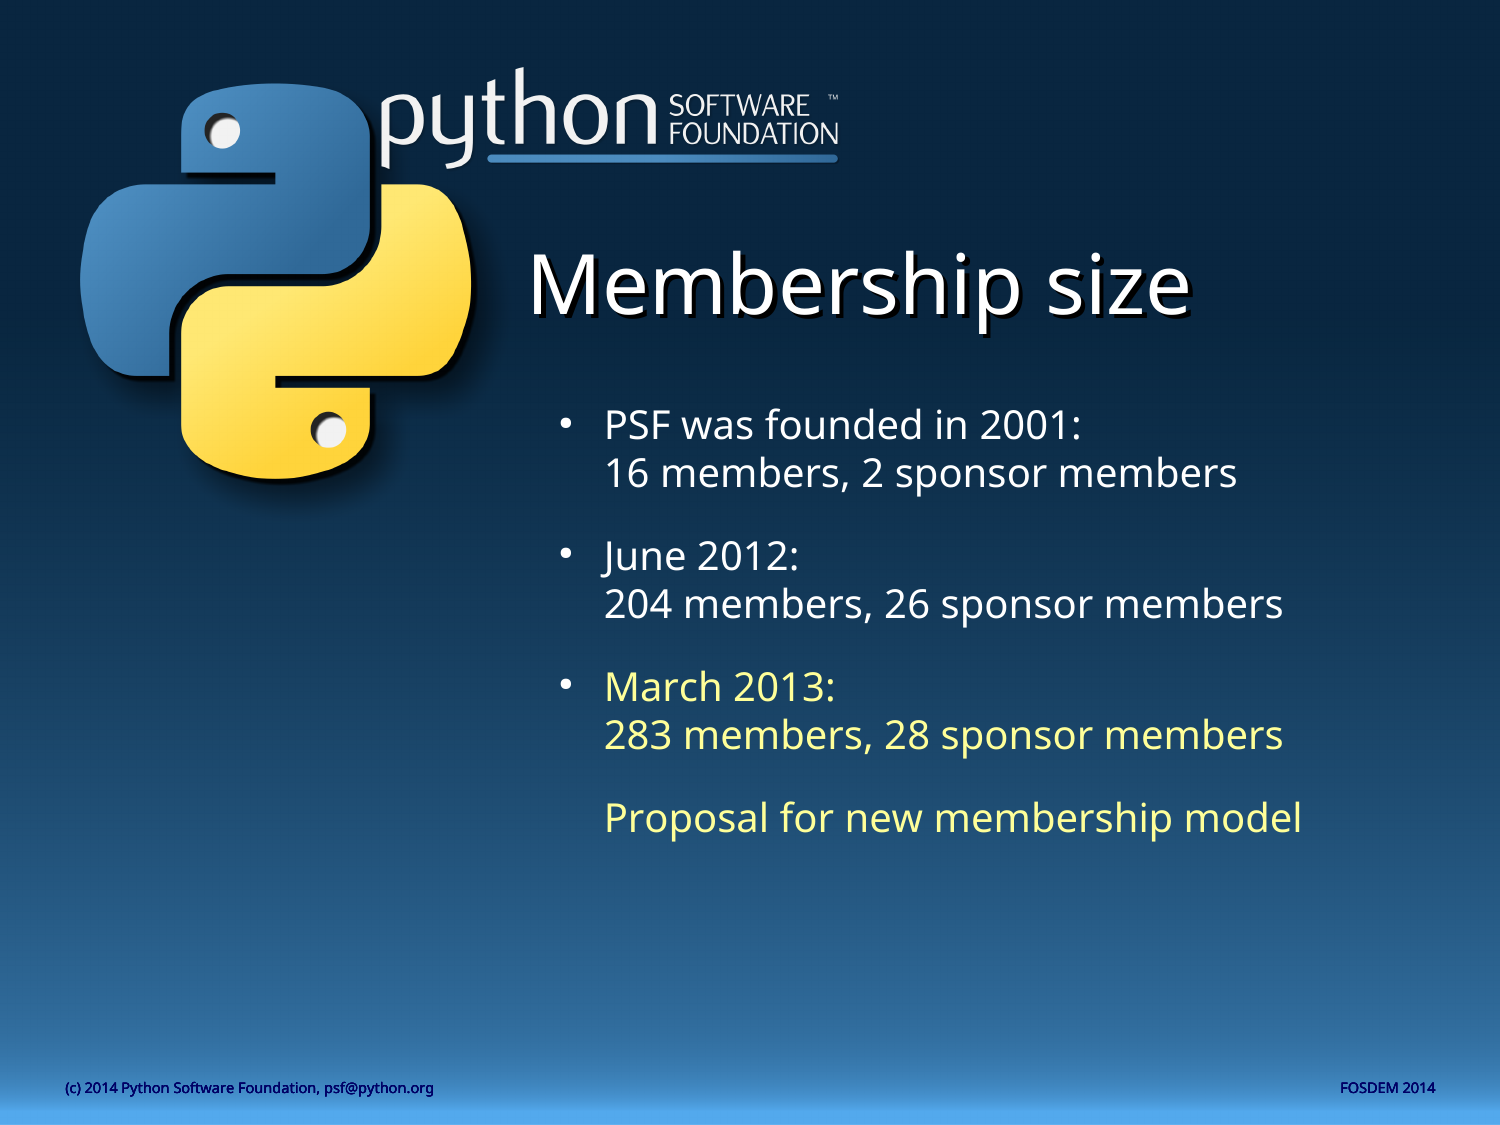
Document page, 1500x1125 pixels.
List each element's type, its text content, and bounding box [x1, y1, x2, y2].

title Membership size [512, 185, 1388, 377]
list PSF was founded in 2001: 16 members, 2 sponsor members June 2012: 204 members, 26 sponsor members March 2013: 283 members, 28 sponsor members Proposal for new membership model [544, 392, 1388, 1006]
picture [0, 0, 1500, 1125]
text_box (c) 2014 Python Software Foundation, psf@python.org FOSDEM 2014 [65, 1078, 1436, 1099]
